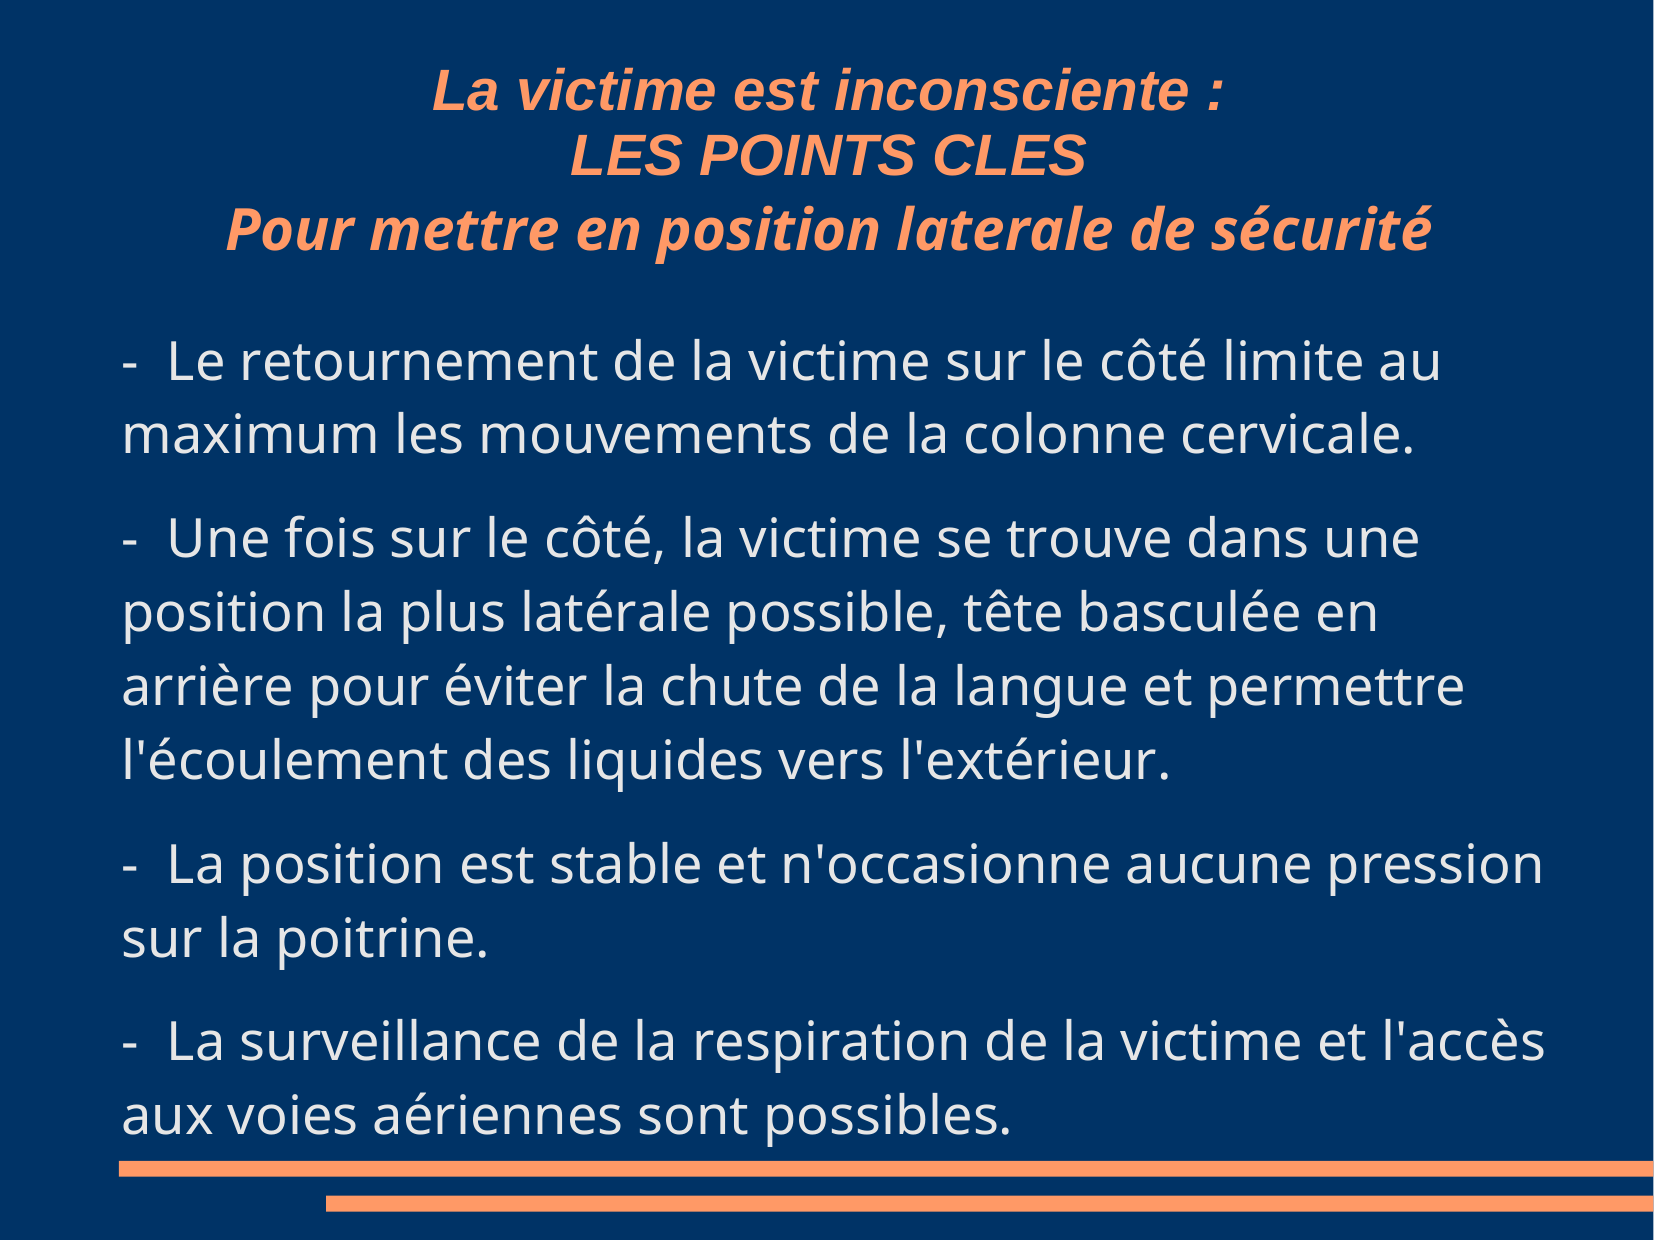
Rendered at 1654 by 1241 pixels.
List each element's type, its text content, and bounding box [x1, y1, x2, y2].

list - Le retournement de la victime sur le côté limite au maximum les mouvements de la colonne cervicale. - Une fois sur le côté, la victime se trouve dans une position la plus latérale possible, tête basculée en arrière pour éviter la chute de la langue et permettre l'écoulement des liquides vers l'extérieur. - La position est stable et n'occasionne aucune pression sur la poitrine. - La surveillance de la respiration de la victime et l'accès aux voies aériennes sont possibles. [121, 322, 1561, 1166]
title La victime est inconsciente : LES POINTS CLES Pour mettre en position laterale de sécurité [123, 55, 1536, 270]
